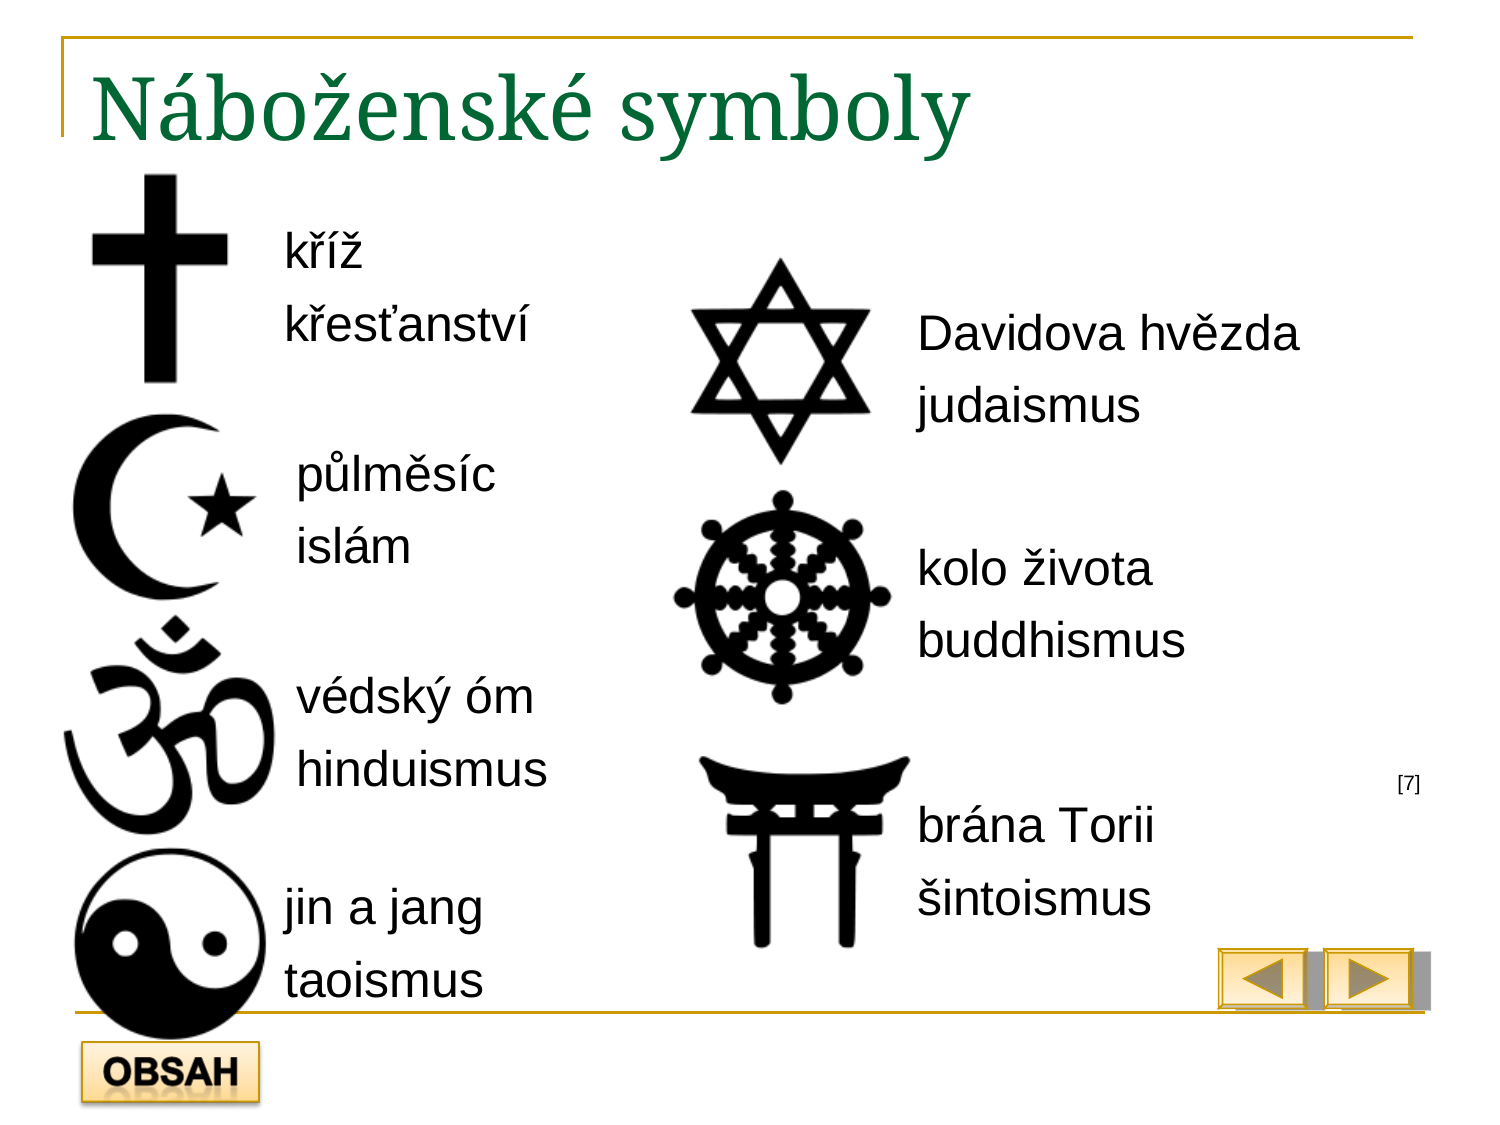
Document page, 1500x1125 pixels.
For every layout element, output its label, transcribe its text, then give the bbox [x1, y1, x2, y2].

title Náboženské symboly [75, 45, 1426, 233]
text_box kříž křesťanství [269, 210, 715, 312]
text_box brána Torii šintoismus [902, 785, 1465, 886]
list Davidova hvězda judaismus [903, 292, 1454, 441]
text_box [1325, 949, 1413, 1009]
text_box kolo života buddhismus [902, 527, 1489, 629]
text_box [7] [1382, 761, 1442, 803]
picture [667, 246, 903, 727]
picture [46, 164, 305, 1125]
text_box půlměsíc islám [281, 433, 692, 535]
text_box [1220, 949, 1308, 1009]
text_box védský óm hinduismus [281, 656, 645, 758]
picture [679, 738, 915, 961]
text_box jin a jang taoismus [269, 867, 762, 968]
